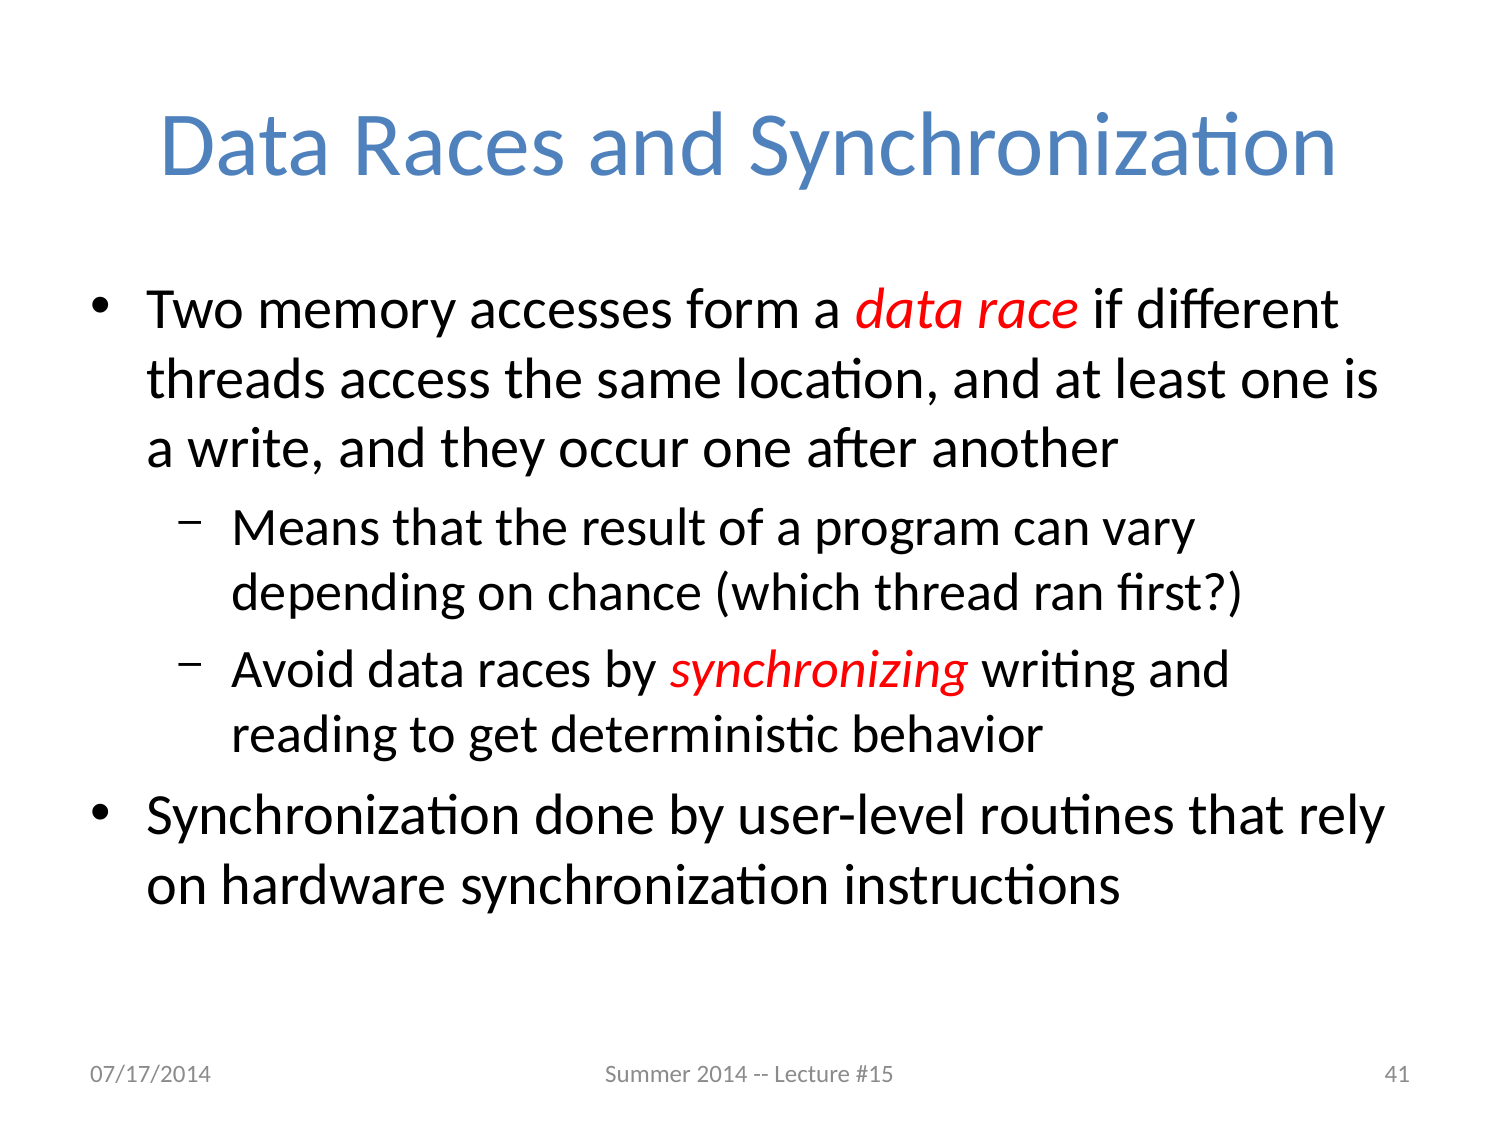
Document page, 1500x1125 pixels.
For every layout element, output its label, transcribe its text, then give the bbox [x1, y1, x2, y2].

slide_number 07/17/2014 [75, 1042, 425, 1103]
slide_number <number> [1074, 1042, 1425, 1103]
title Data Races and Synchronization [75, 45, 1425, 233]
footer Summer 2014 -- Lecture #15 [512, 1042, 988, 1103]
list Two memory accesses form a data race if different threads access the same location, and at least one is a write, and they occur one after another Means that the result of a program can vary depending on chance (which thread ran first?) Avoid data races by synchronizing writing and reading to get deterministic behavior Synchronization done by user-level routines that rely on hardware synchronization instructions [75, 262, 1425, 1073]
